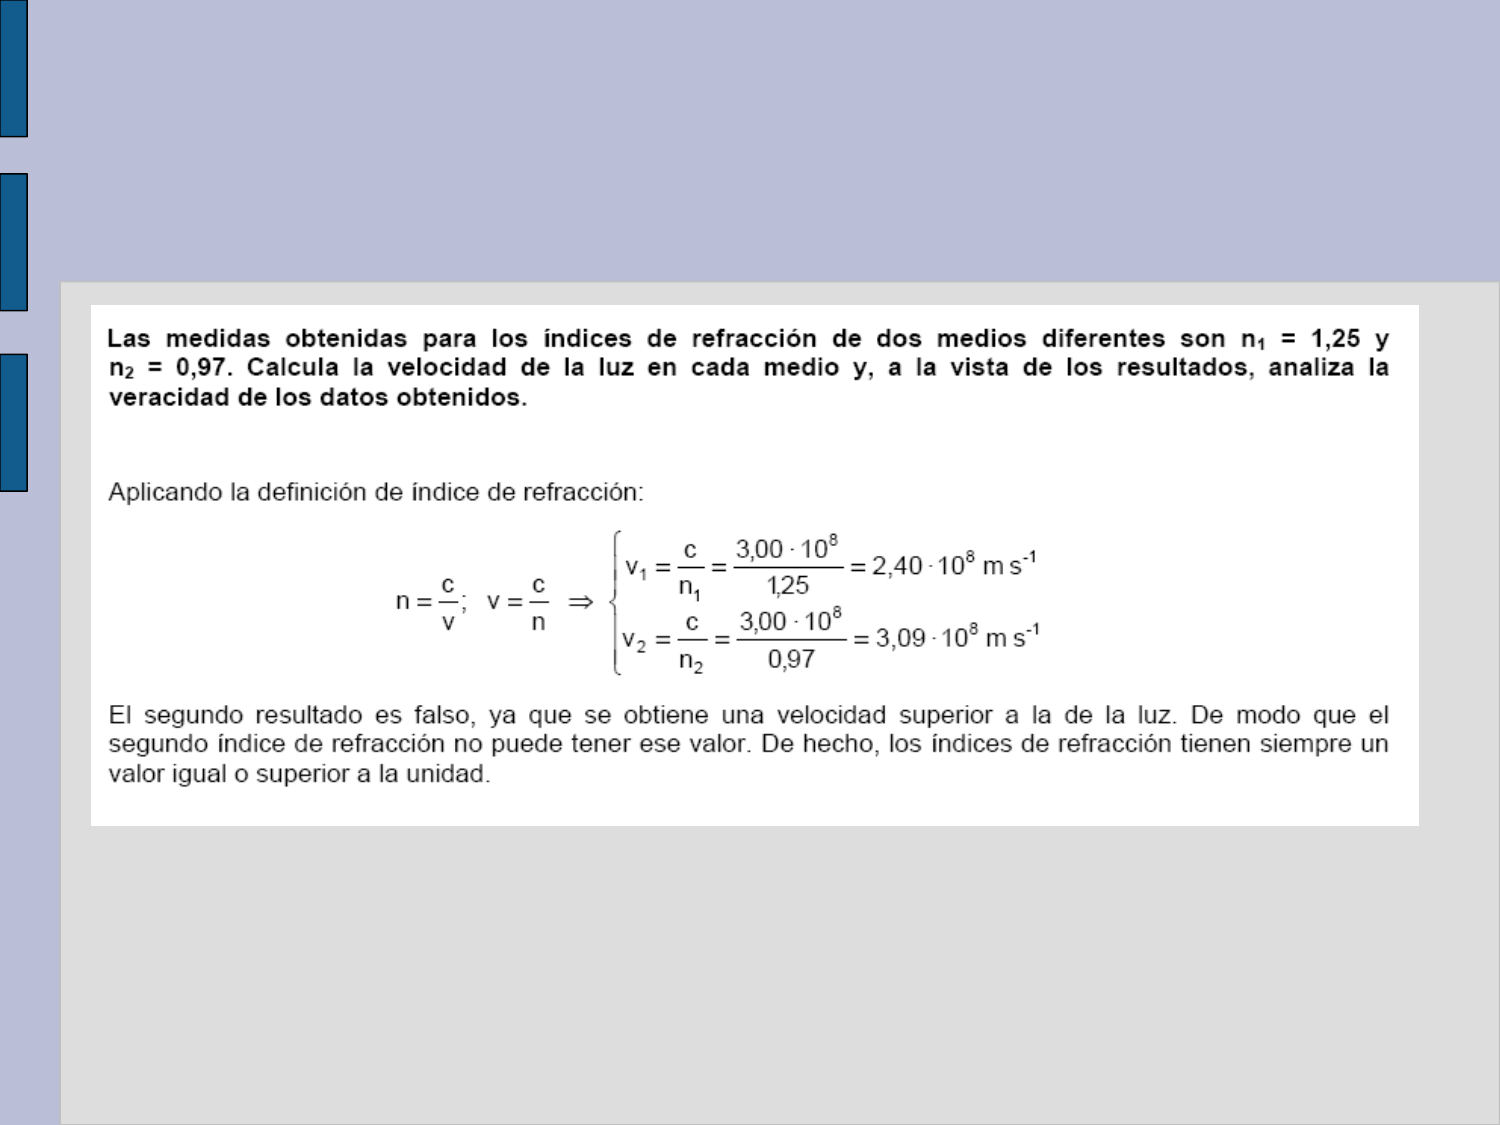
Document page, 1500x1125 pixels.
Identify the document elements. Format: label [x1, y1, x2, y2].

picture [91, 305, 1419, 826]
